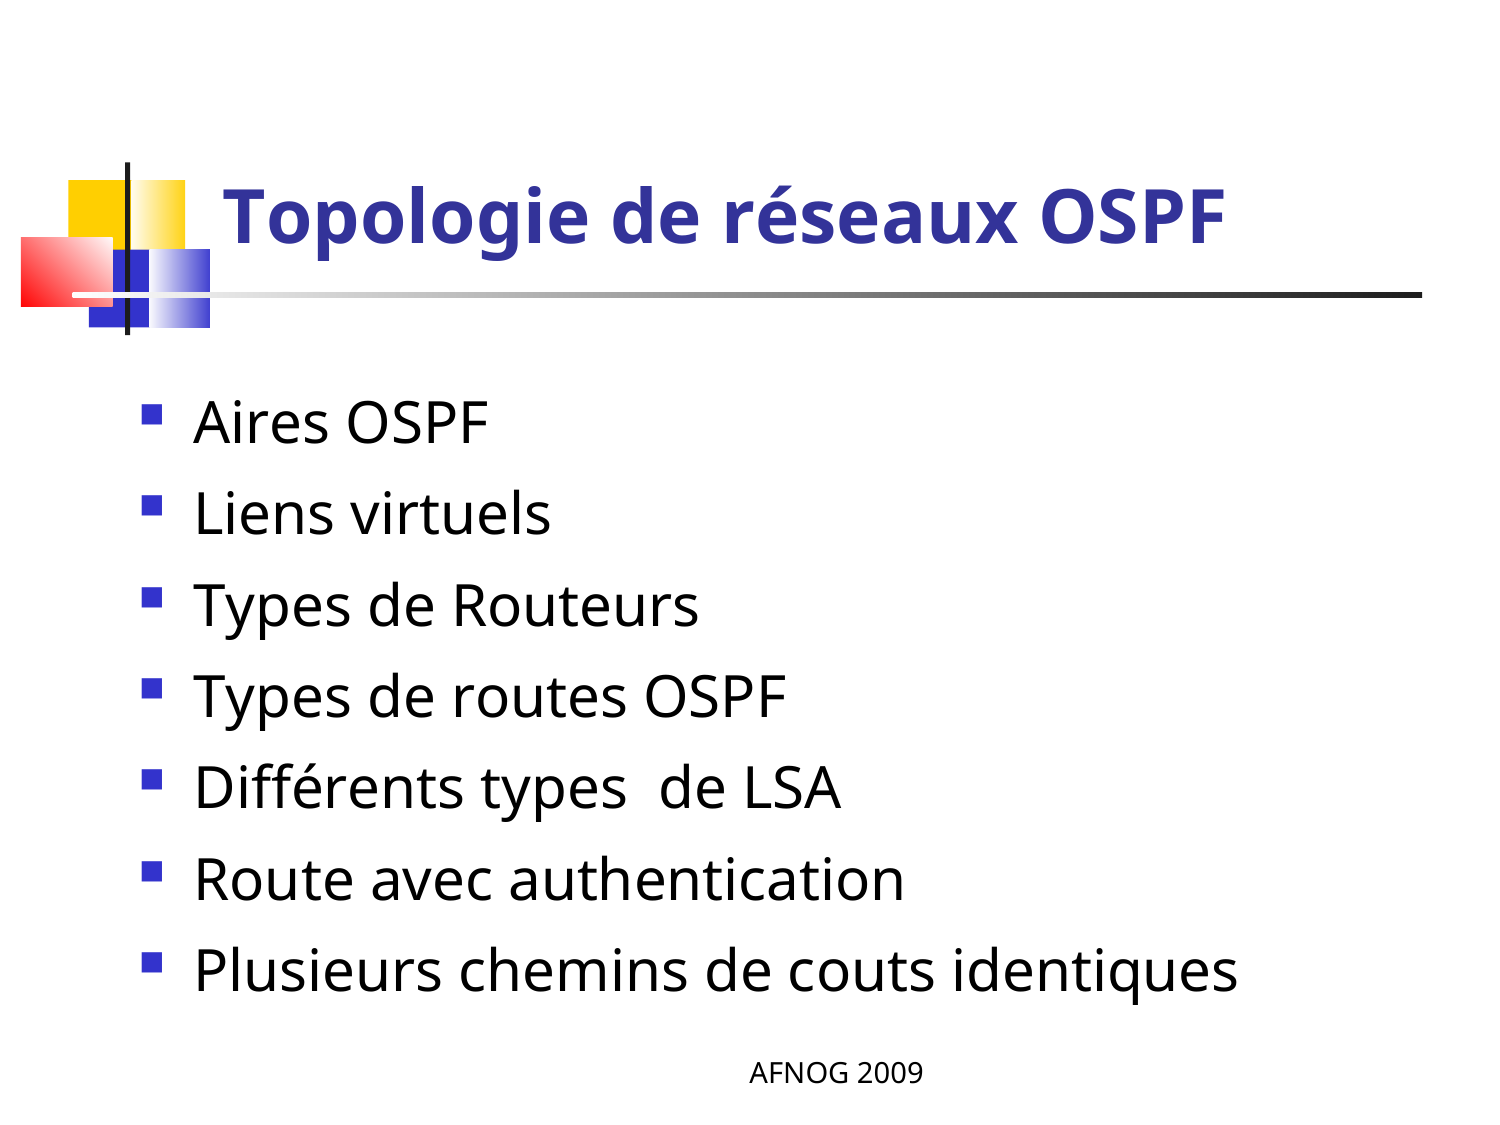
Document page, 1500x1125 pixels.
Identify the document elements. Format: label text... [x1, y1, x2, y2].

title Topologie de réseaux OSPF [188, 35, 1468, 276]
list Aires OSPF Liens virtuels Types de Routeurs Types de routes OSPF Différents types de LSA Route avec authentication Plusieurs chemins de couts identiques [123, 373, 1399, 1049]
